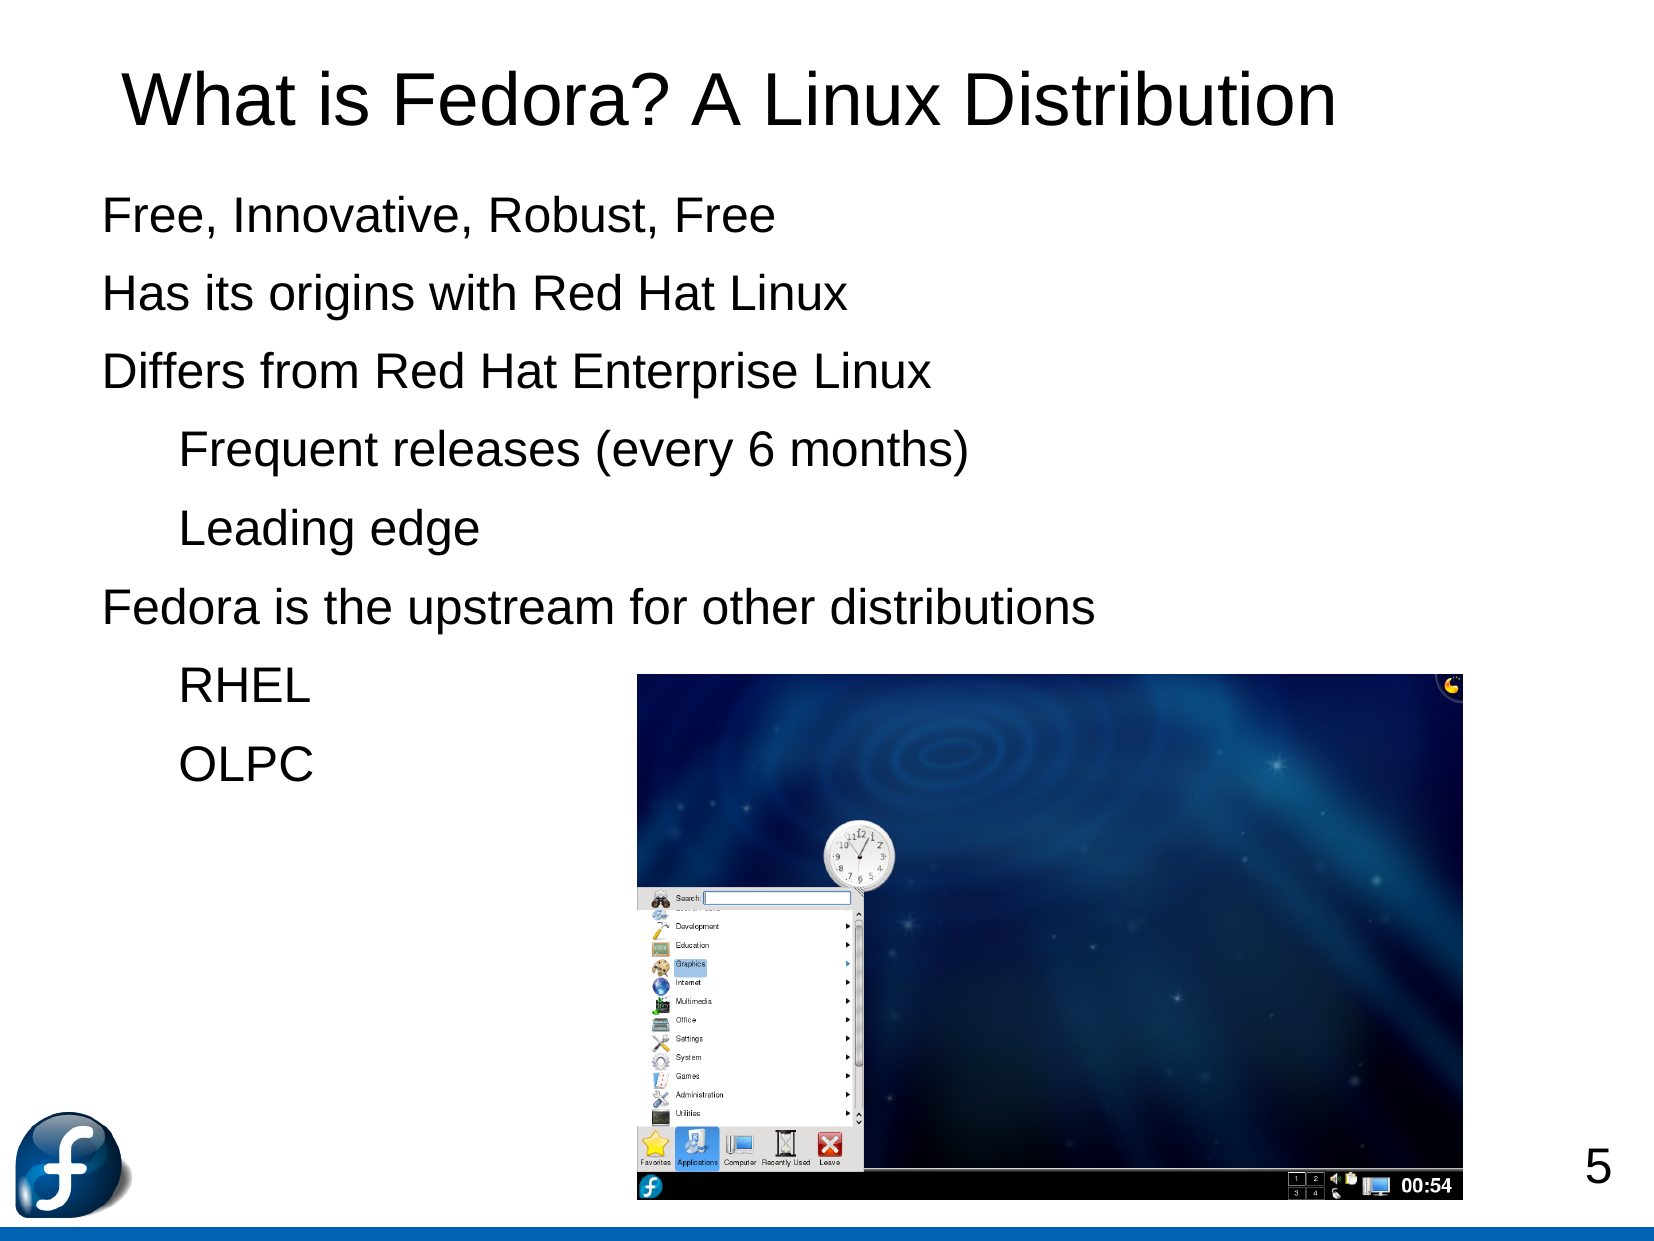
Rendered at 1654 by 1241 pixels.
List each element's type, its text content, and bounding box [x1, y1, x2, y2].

picture [11, 1105, 133, 1227]
list Free, Innovative, Robust, Free Has its origins with Red Hat Linux Differs from Red Hat Enterprise Linux Frequent releases (every 6 months) Leading edge Fedora is the upstream for other distributions RHEL OLPC [83, 187, 1538, 1126]
text_box <number> [1463, 1137, 1613, 1201]
picture [637, 674, 1463, 1201]
title What is Fedora? A Linux Distribution [121, 37, 1533, 161]
